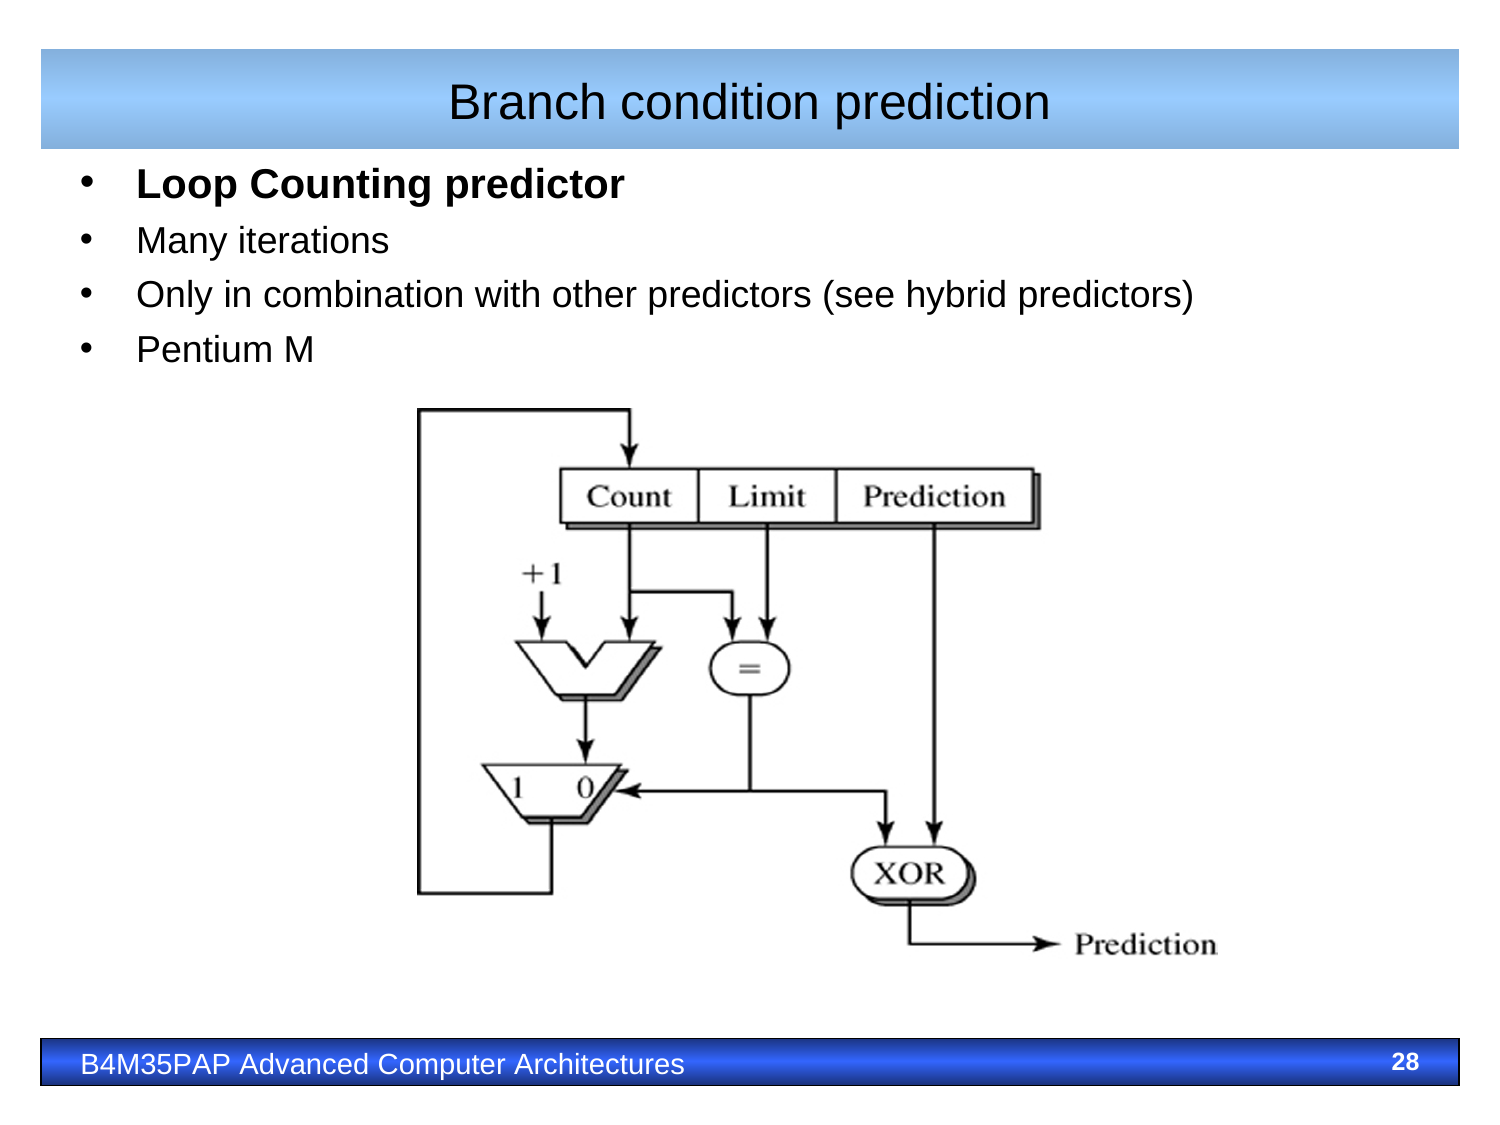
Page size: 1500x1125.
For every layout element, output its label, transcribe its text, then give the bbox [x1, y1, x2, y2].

title Branch condition prediction [41, 49, 1459, 149]
list Loop Counting predictor Many iterations Only in combination with other predictors (see hybrid predictors) Pentium M [64, 148, 1500, 1024]
picture [417, 408, 1218, 960]
